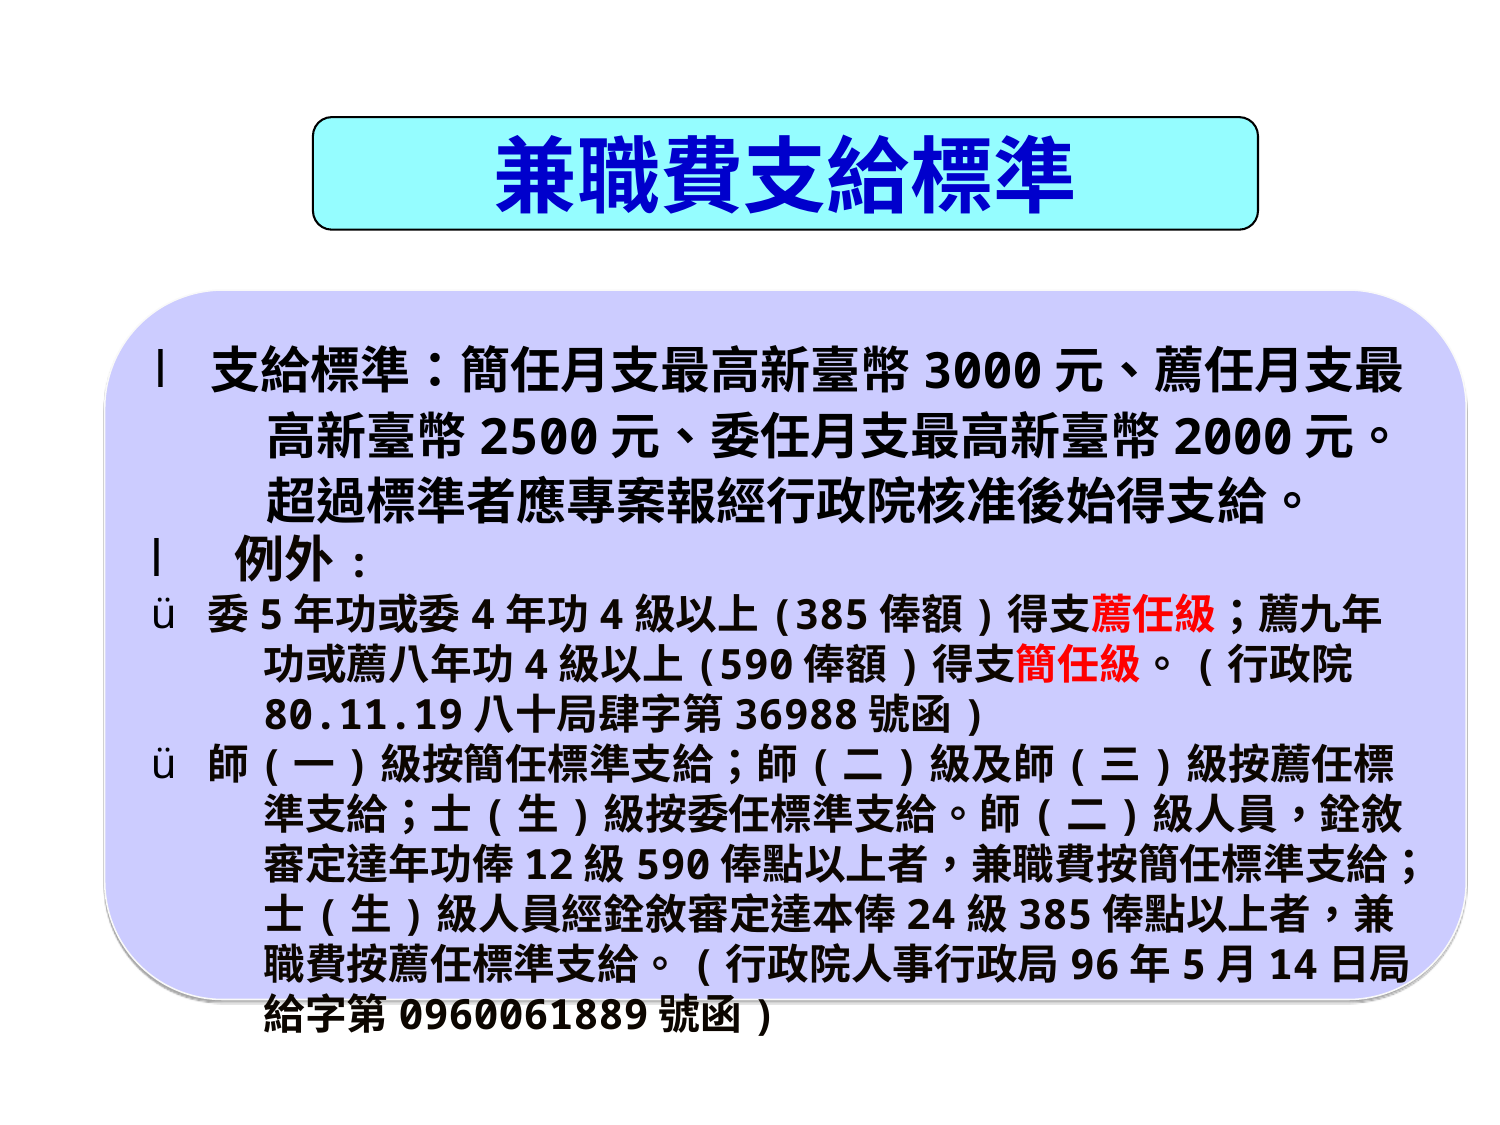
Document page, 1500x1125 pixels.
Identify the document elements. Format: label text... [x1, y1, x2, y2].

text_box 例外: 委5年功或委4年功4級以上(385俸額)得支薦任級；薦九年功或薦八年功4級以上(590俸額)得支簡任級。(行政院80.11.19八十局肆字第36988號函) 師(一)級按簡任標準支給；師(二)級及師(三)級按薦任標準支給；士(生)級按委任標準支給。師(二)級人員，銓敘審定達年功俸12級590俸點以上者，兼職費按簡任標準支給；士(生)級人員經銓敘審定達本俸24級385俸點以上者，兼職費按薦任標準支給。(行政院人事行政局96年5月14日局給字第0960061889號函) [136, 520, 1435, 1045]
text_box 支給標準：簡任月支最高新臺幣3000元、薦任月支最高新臺幣2500元、委任月支最高新臺幣2000元。超過標準者應專案報經行政院核准後始得支給。 [104, 290, 1467, 962]
text_box 兼職費支給標準 [312, 117, 1258, 230]
